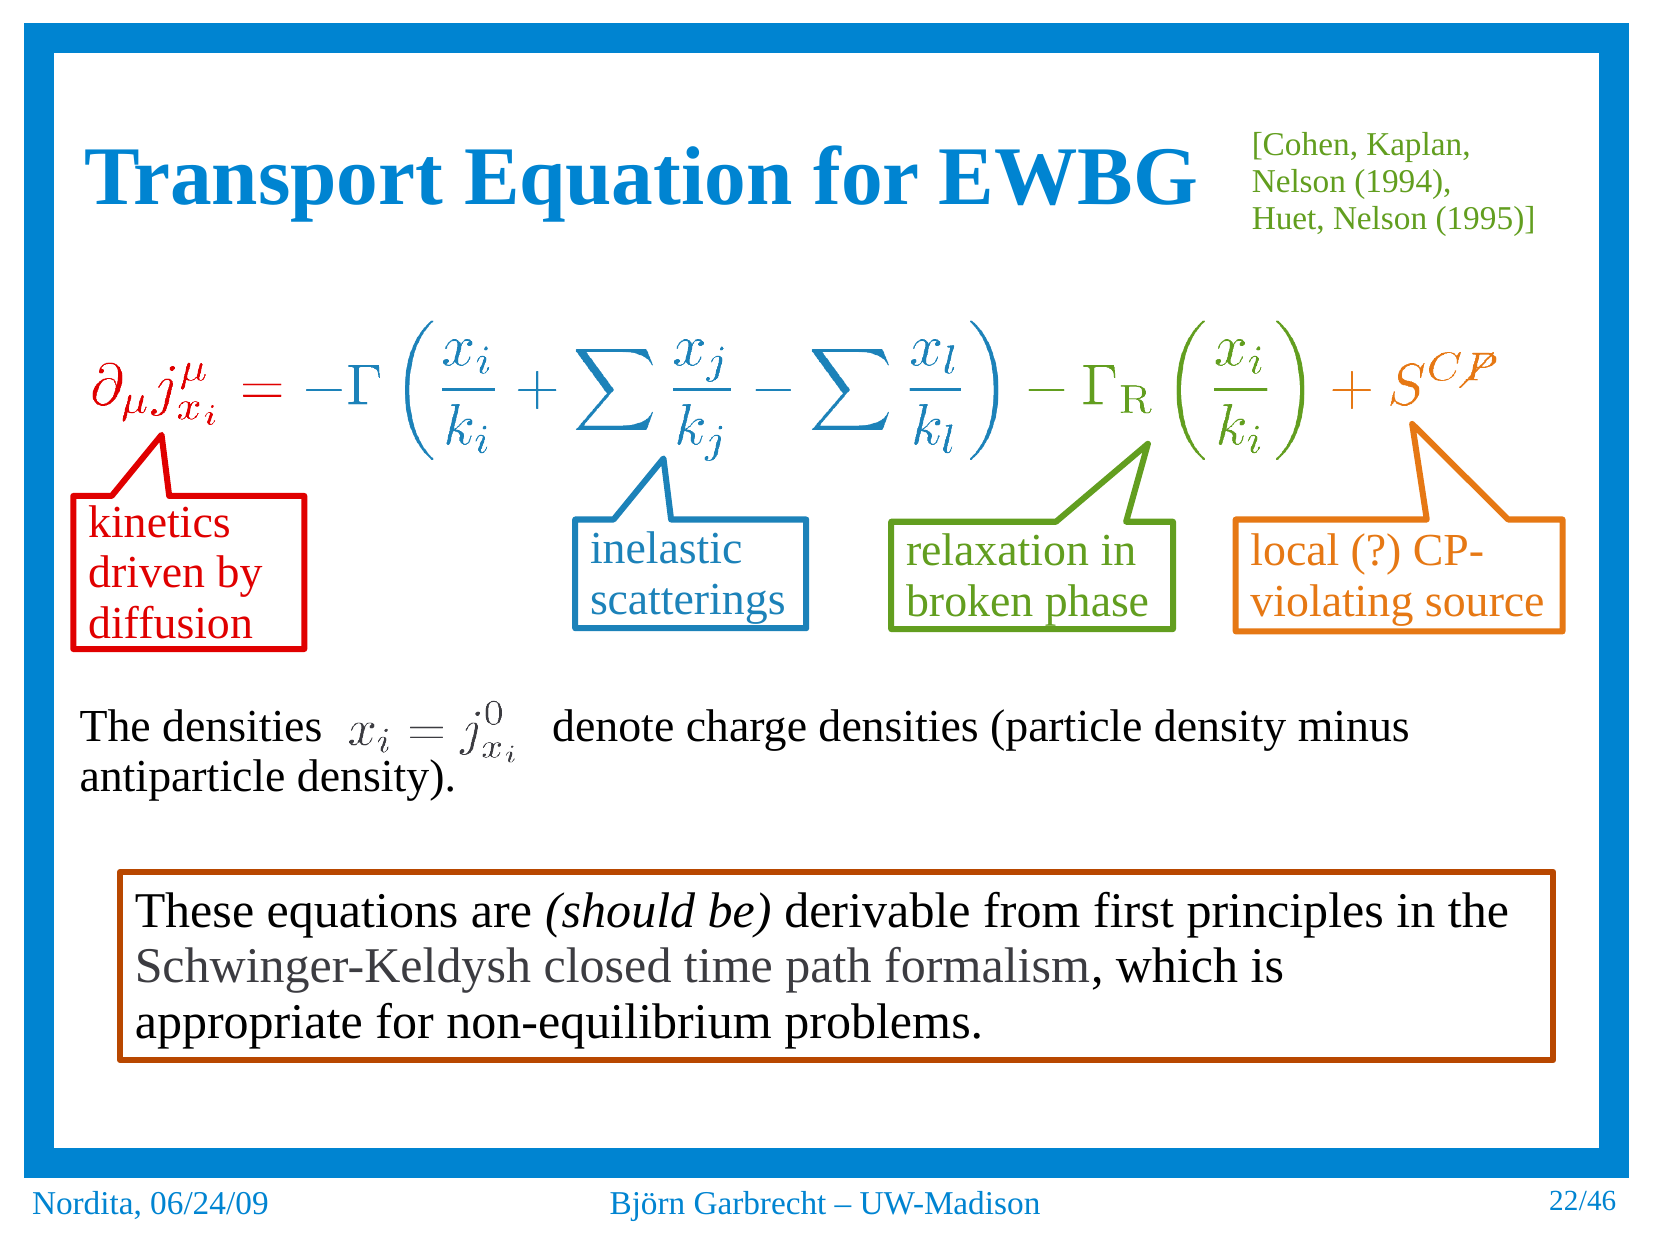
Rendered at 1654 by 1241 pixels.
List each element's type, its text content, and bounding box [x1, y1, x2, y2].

text_box The densities denote charge densities (particle density minus antiparticle density). [64, 692, 1653, 837]
text_box local (?) CP-violating source [1235, 465, 1563, 632]
title Transport Equation for EWBG [82, 80, 1201, 273]
text_box inelastic scatterings [575, 465, 807, 629]
picture [344, 696, 525, 767]
text_box kinetics driven by diffusion [73, 465, 305, 650]
text_box [Cohen, Kaplan, Nelson (1994), Huet, Nelson (1995)] [1237, 118, 1556, 254]
text_box These equations are (should be) derivable from first principles in the Schwinger-Keldysh closed time path formalism, which is appropriate for non-equilibrium problems. [120, 872, 1554, 1061]
text_box relaxation in broken phase [891, 465, 1174, 630]
picture [85, 313, 1515, 465]
